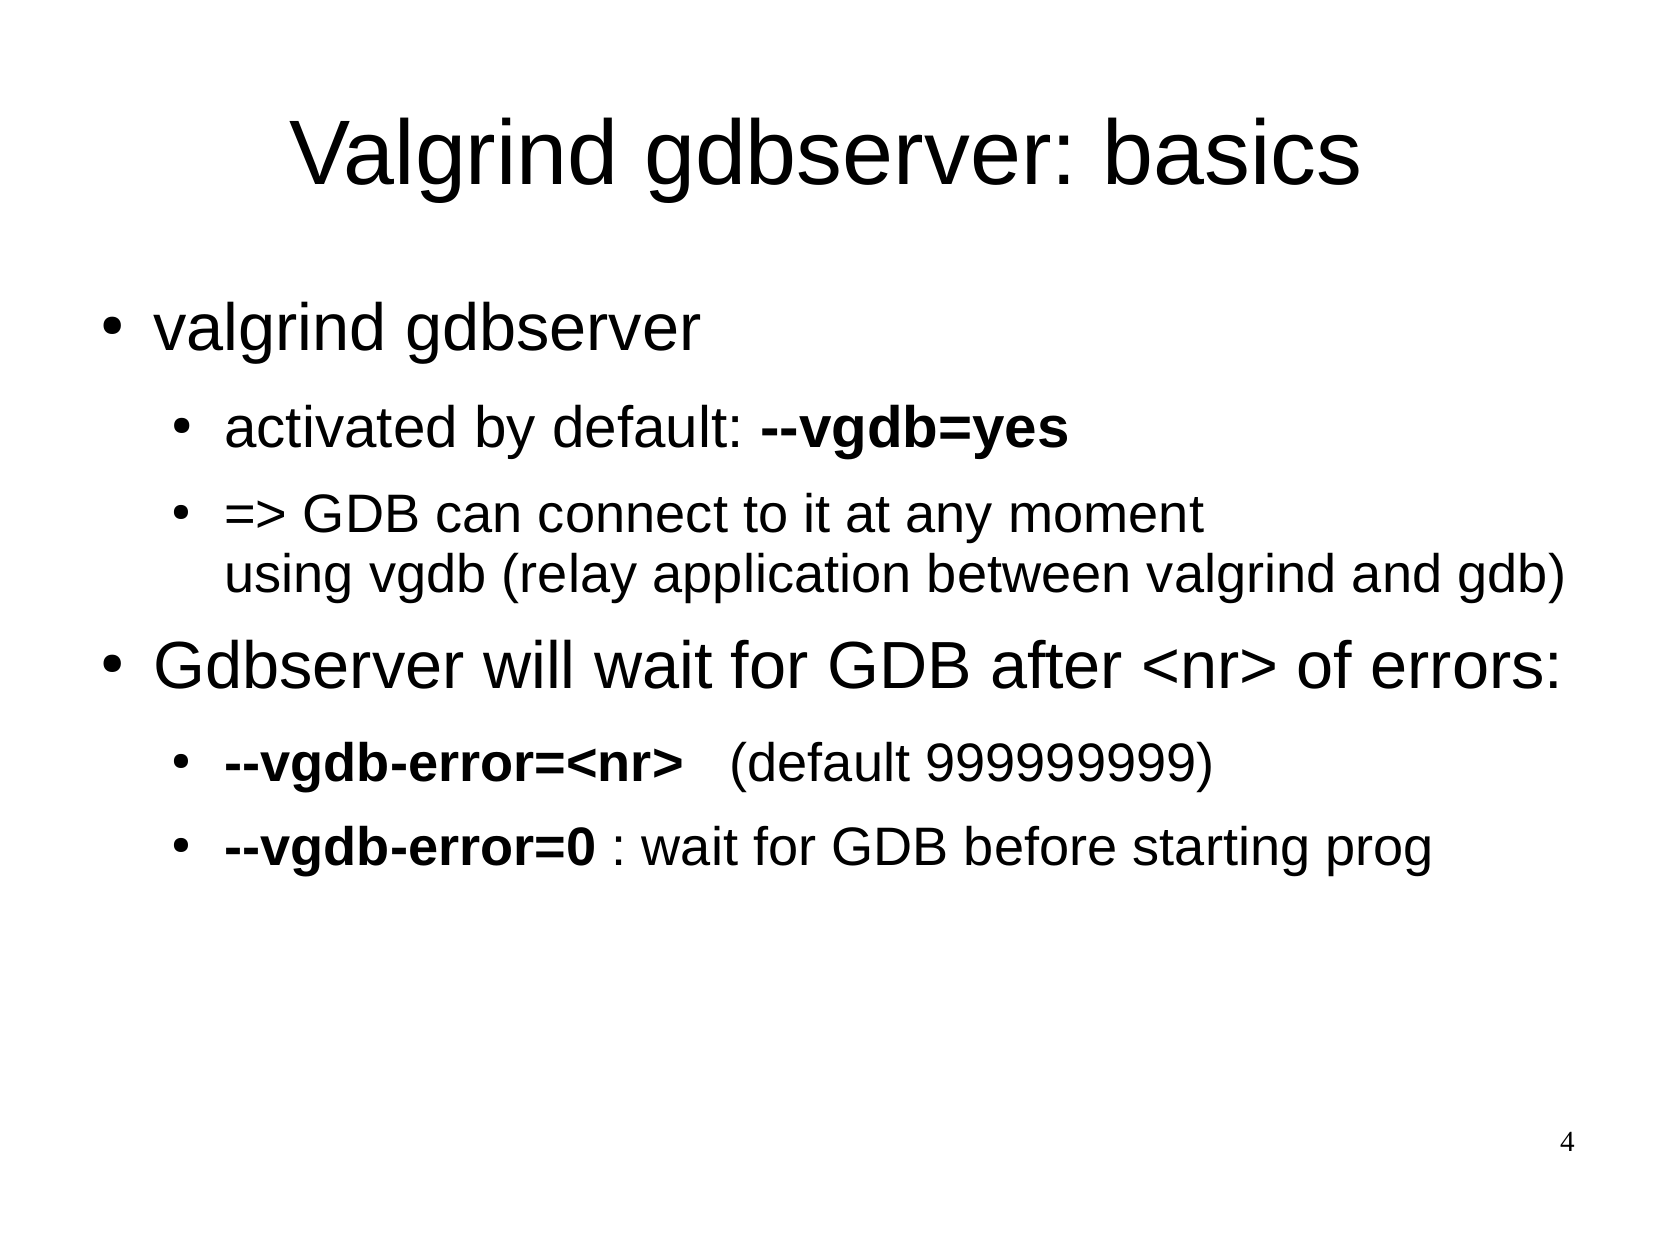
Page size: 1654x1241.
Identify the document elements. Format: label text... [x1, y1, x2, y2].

list valgrind gdbserver activated by default: --vgdb=yes => GDB can connect to it at any moment using vgdb (relay application between valgrind and gdb) Gdbserver will wait for GDB after <nr> of errors: --vgdb-error=<nr> (default 999999999) --vgdb-error=0 : wait for GDB before starting prog [82, 290, 1571, 1010]
title Valgrind gdbserver: basics [82, 49, 1571, 257]
